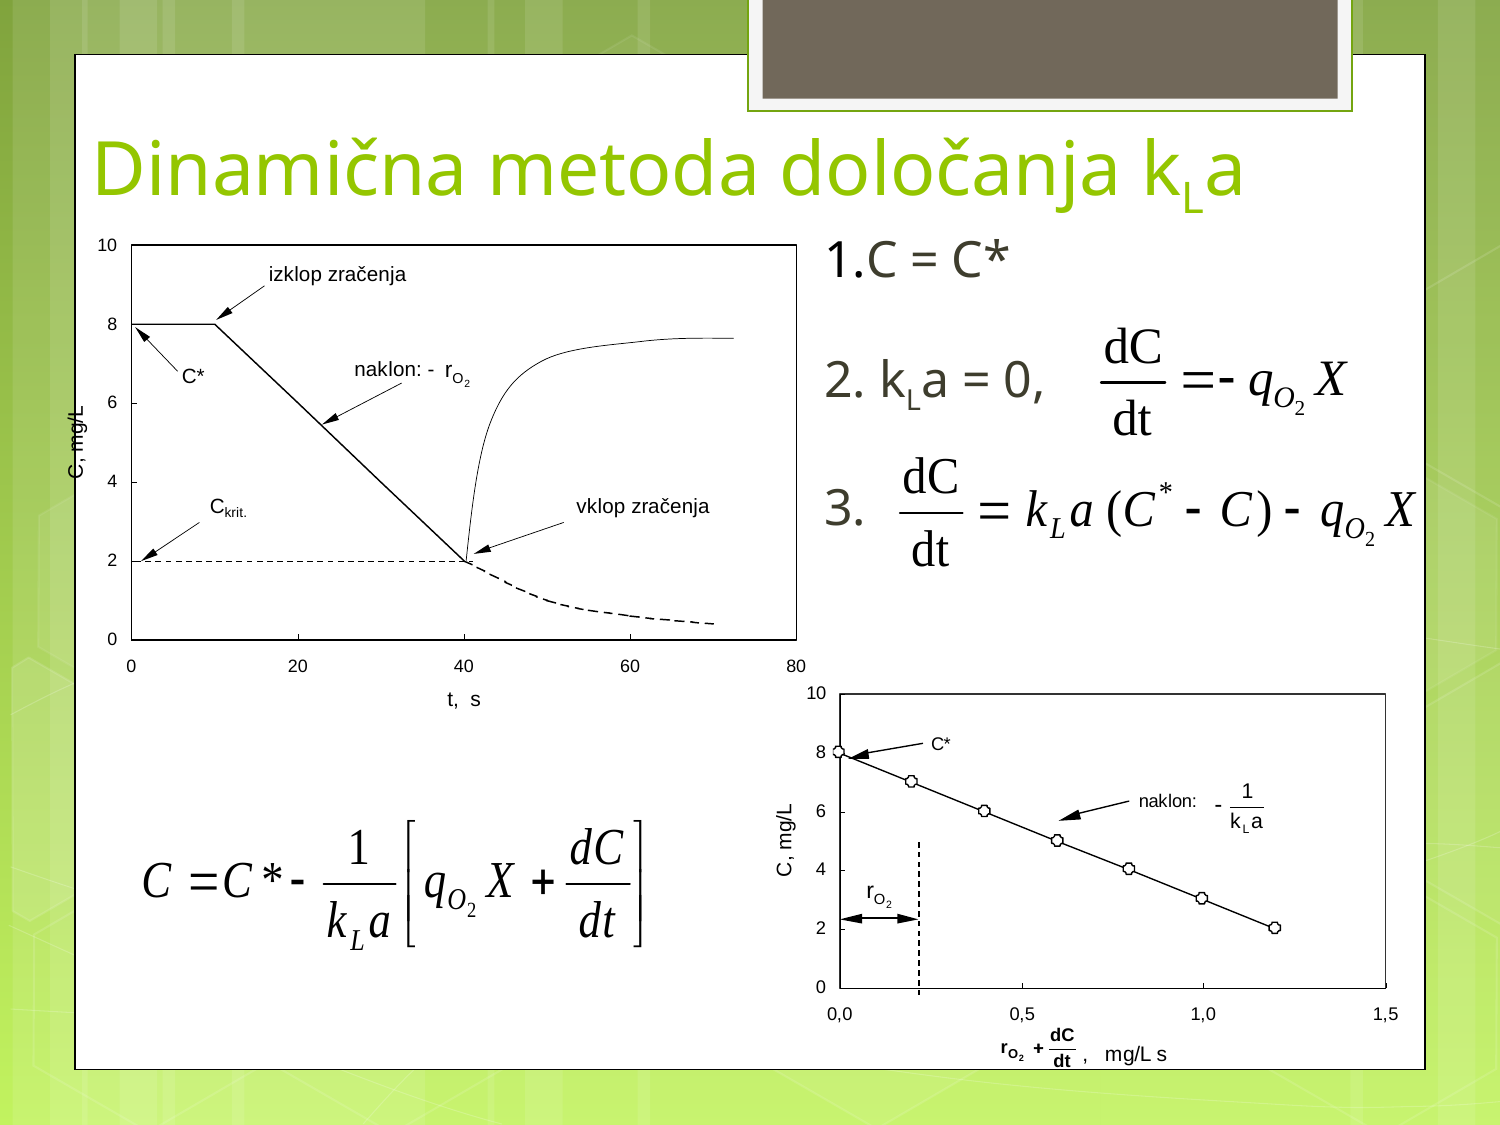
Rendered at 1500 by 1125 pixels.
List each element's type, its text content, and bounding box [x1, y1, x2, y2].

picture [41, 231, 830, 714]
text_box [750, 668, 1420, 1095]
chart [135, 810, 659, 959]
chart [891, 314, 1428, 575]
title Dinamična metoda določanja kLa [76, 42, 1427, 231]
list 1.C = C* 2. kLa = 0, 3. [809, 220, 1500, 622]
